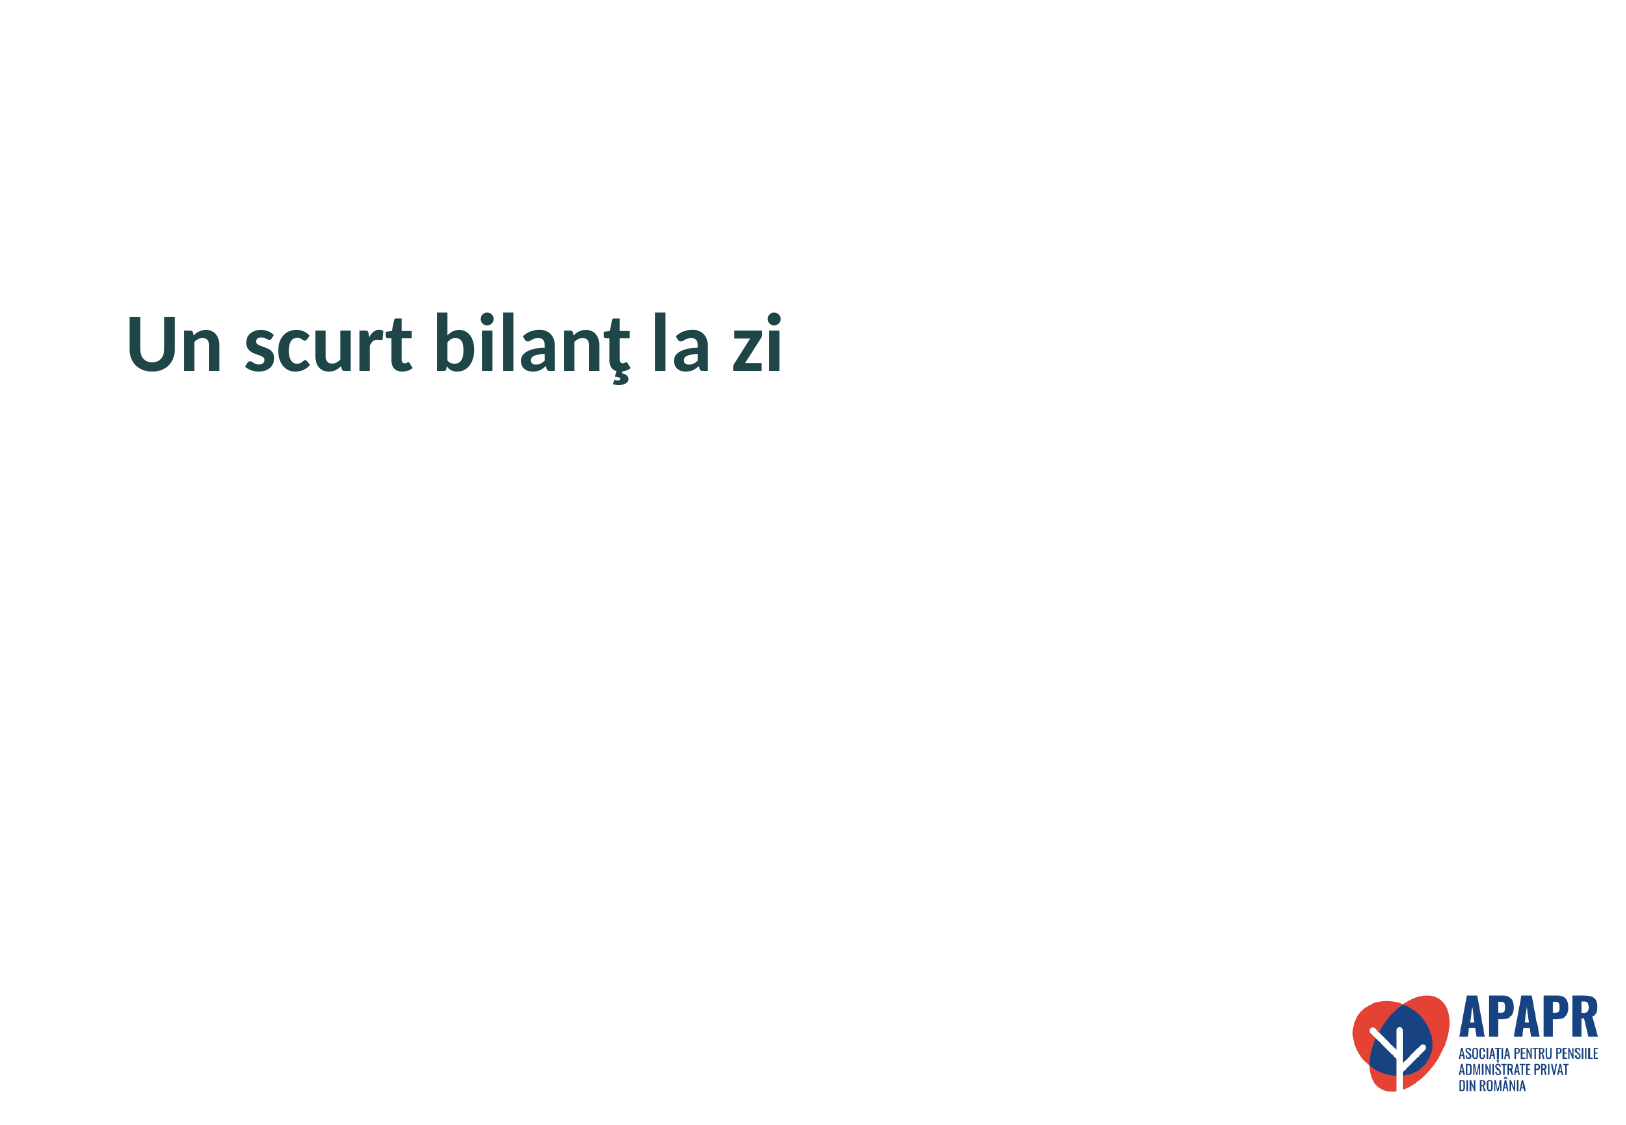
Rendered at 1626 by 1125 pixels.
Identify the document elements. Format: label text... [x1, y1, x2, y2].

title Un scurt bilanţ la zi [110, 280, 1513, 749]
picture [1274, 900, 1626, 1125]
